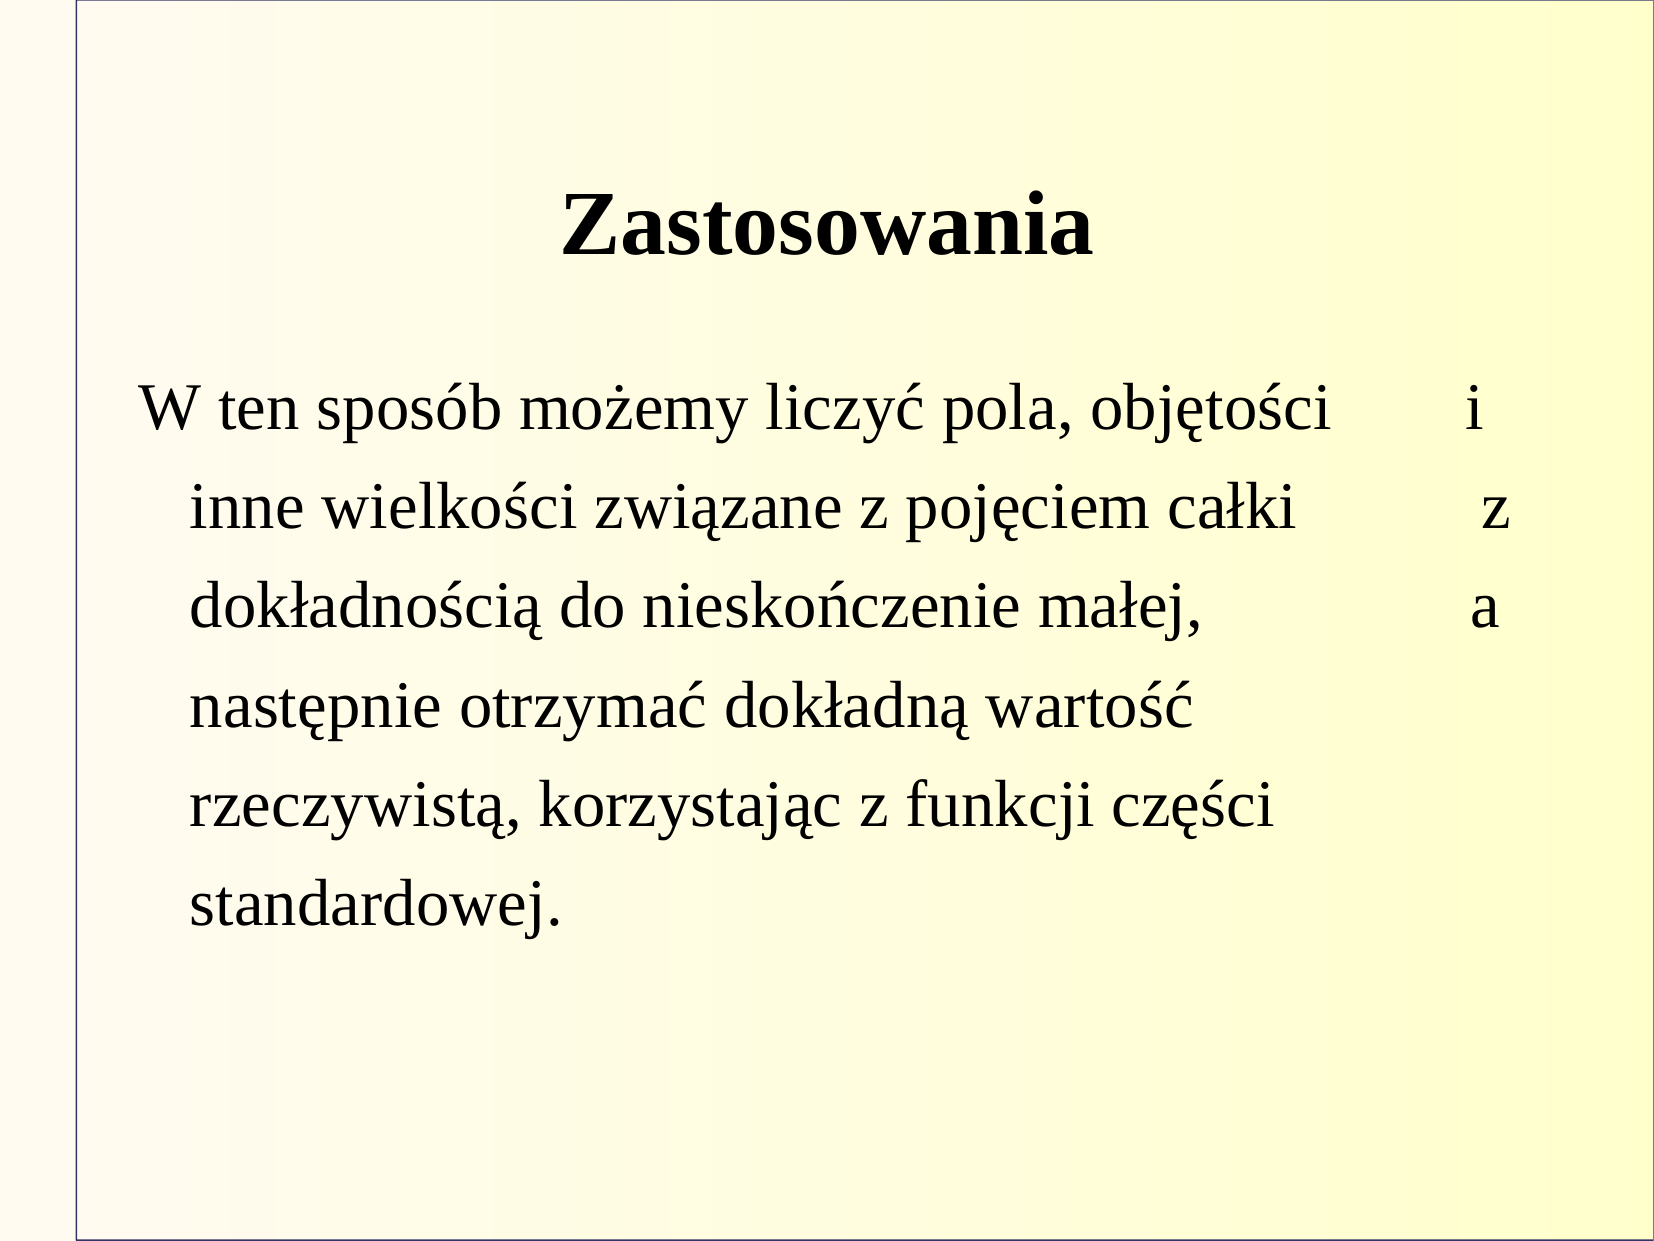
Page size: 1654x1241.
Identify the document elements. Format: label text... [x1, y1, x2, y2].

list W ten sposób możemy liczyć pola, objętości i inne wielkości związane z pojęciem całki z dokładnością do nieskończenie małej, a następnie otrzymać dokładną wartość rzeczywistą, korzystając z funkcji części standardowej. [121, 344, 1534, 1127]
title Zastosowania [121, 102, 1534, 311]
picture [0, 0, 75, 1241]
